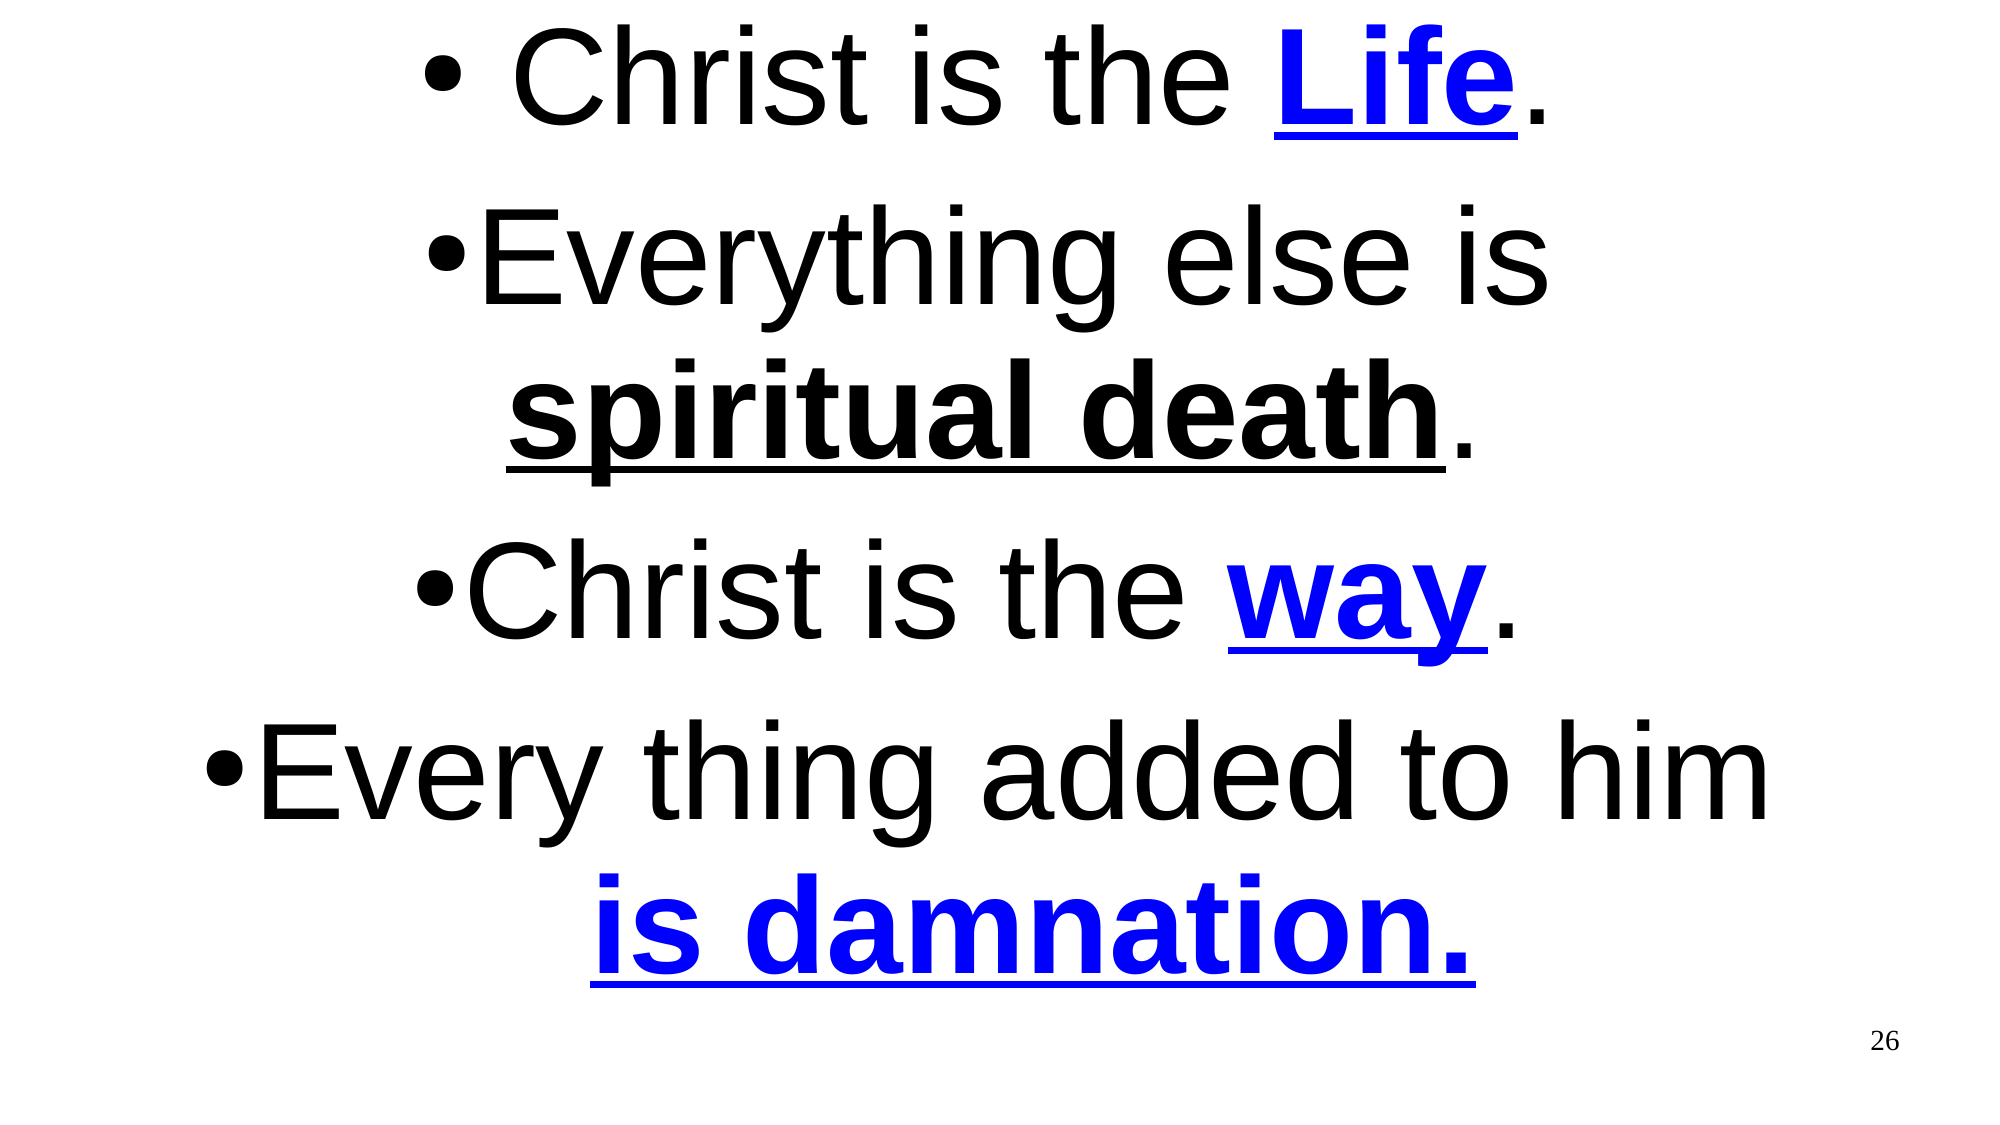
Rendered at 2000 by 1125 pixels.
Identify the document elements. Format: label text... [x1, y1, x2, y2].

list Christ is the Life. Everything else is spiritual death. Christ is the way. Every thing added to him is damnation. [0, 0, 1996, 1123]
